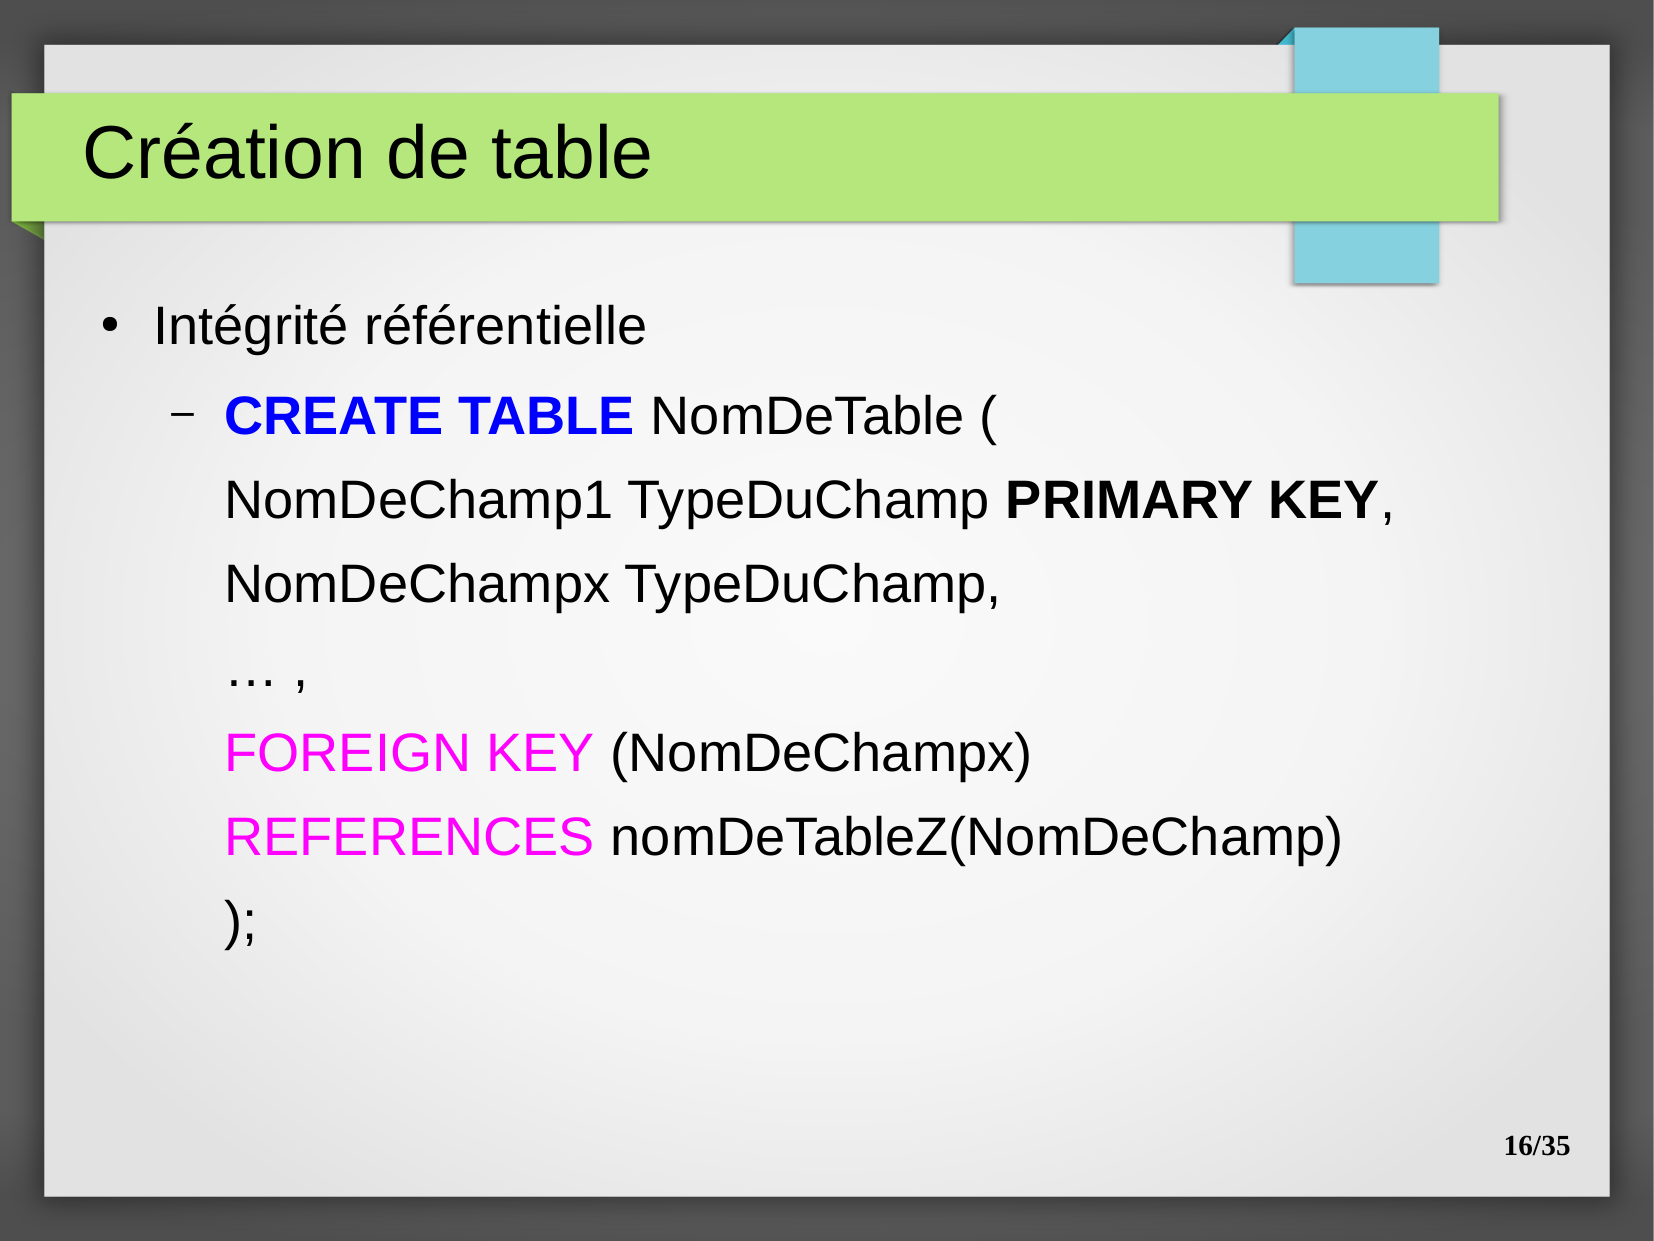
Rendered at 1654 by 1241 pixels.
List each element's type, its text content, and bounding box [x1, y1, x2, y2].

picture [0, 0, 1654, 1241]
title Création de table [82, 49, 1571, 257]
list Intégrité référentielle CREATE TABLE NomDeTable ( NomDeChamp1 TypeDuChamp PRIMARY KEY, NomDeChampx TypeDuChamp, … , FOREIGN KEY (NomDeChampx) REFERENCES nomDeTableZ(NomDeChamp) ); [82, 295, 1571, 1015]
